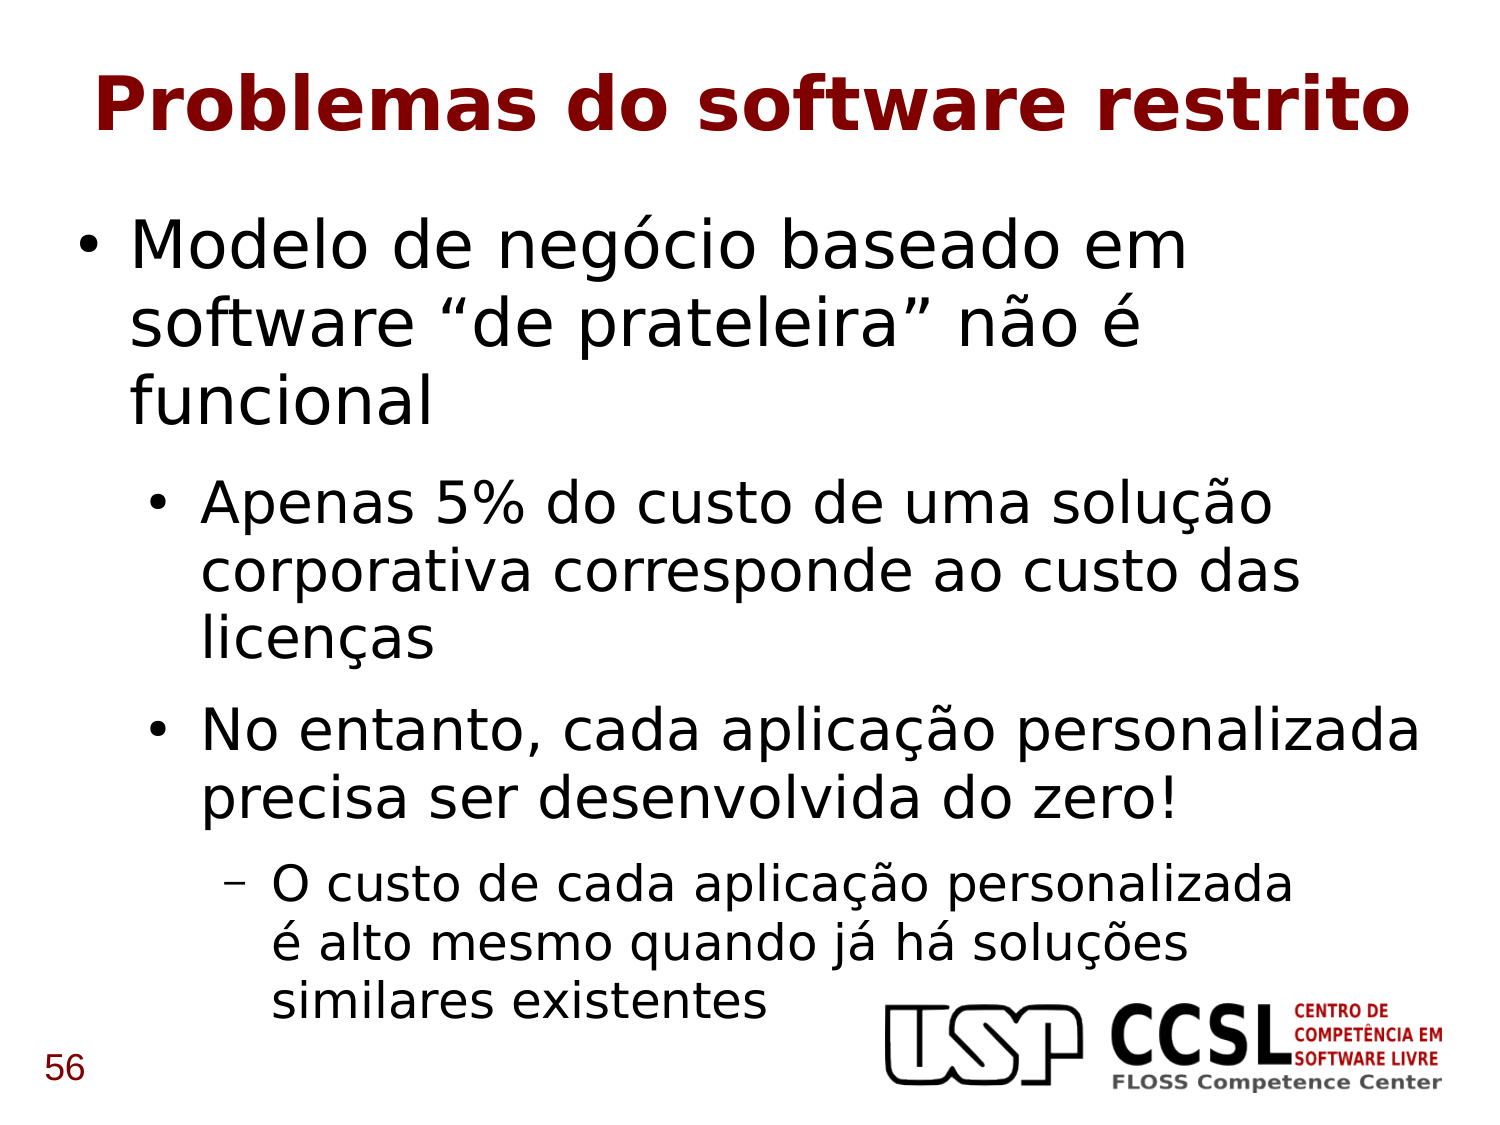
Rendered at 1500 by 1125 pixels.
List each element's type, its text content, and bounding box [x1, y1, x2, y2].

picture [885, 1031, 1442, 1093]
list Modelo de negócio baseado em software “de prateleira” não é funcional Apenas 5% do custo de uma solução corporativa corresponde ao custo das licenças No entanto, cada aplicação personalizada precisa ser desenvolvida do zero! O custo de cada aplicação personalizada é alto mesmo quando já há soluções similares existentes [59, 206, 1447, 1031]
title Problemas do software restrito [59, 29, 1447, 180]
